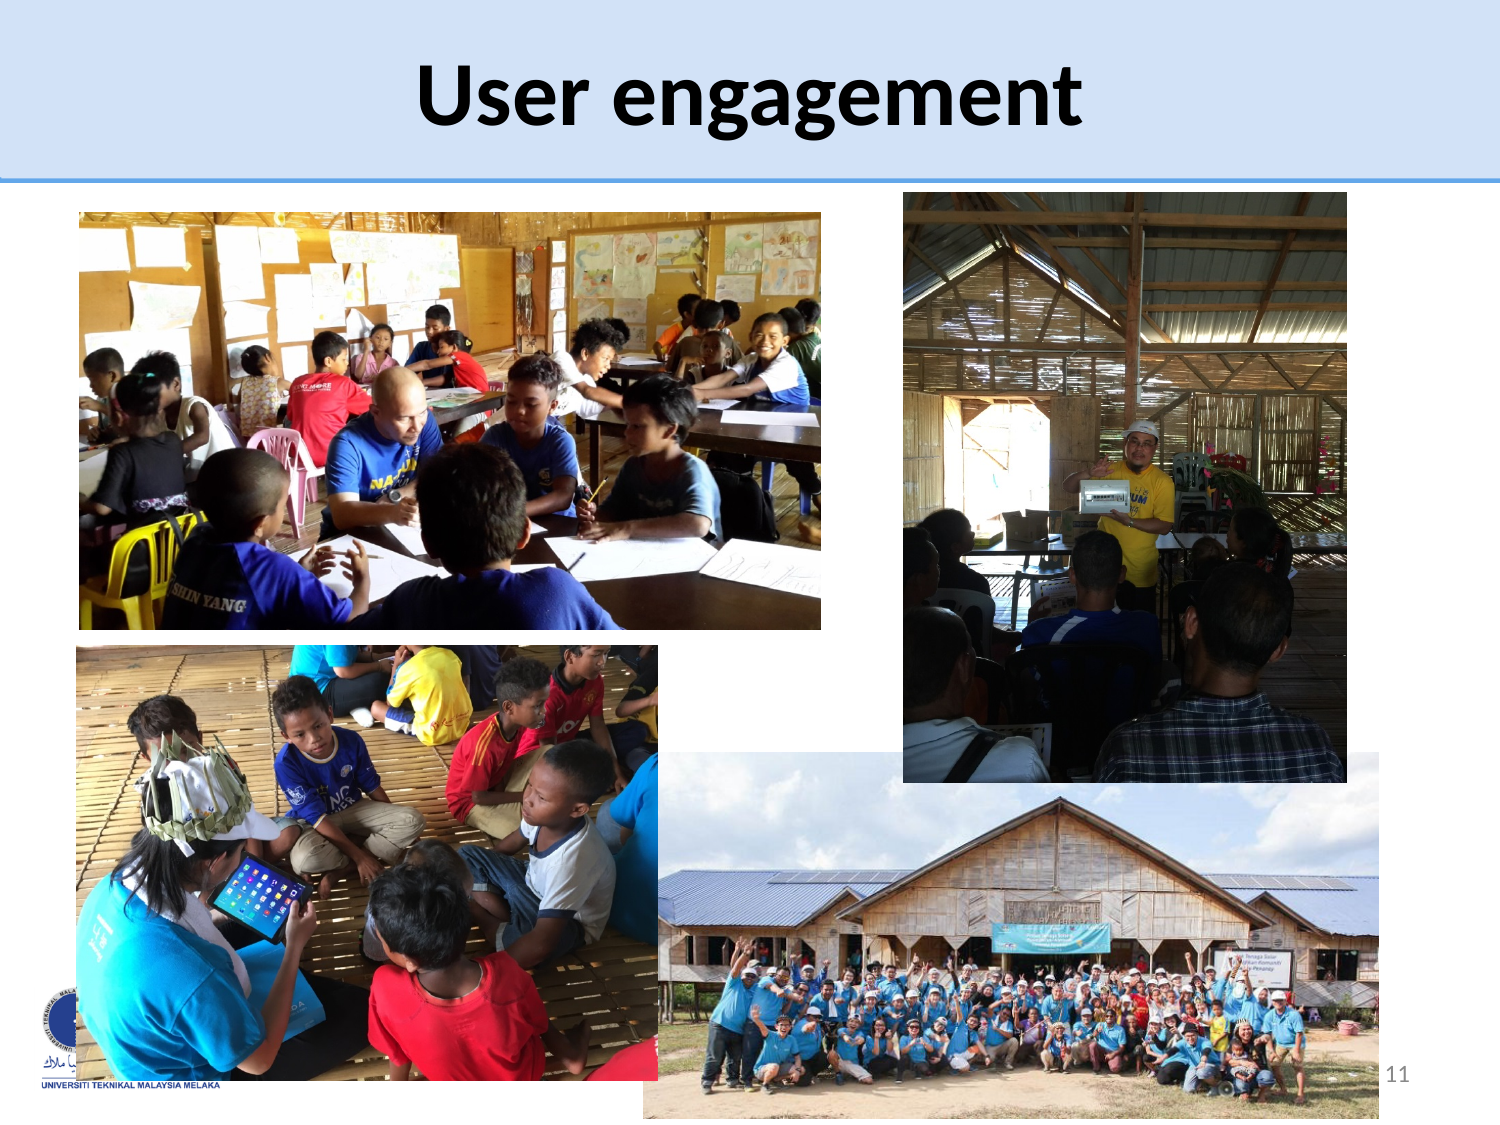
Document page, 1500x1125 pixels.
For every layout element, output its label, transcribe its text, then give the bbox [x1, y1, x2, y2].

picture [79, 212, 821, 630]
picture [34, 192, 1379, 1119]
picture [0, 0, 1500, 183]
slide_number <編號> [1379, 1042, 1425, 1103]
title User engagement [75, 19, 1425, 159]
